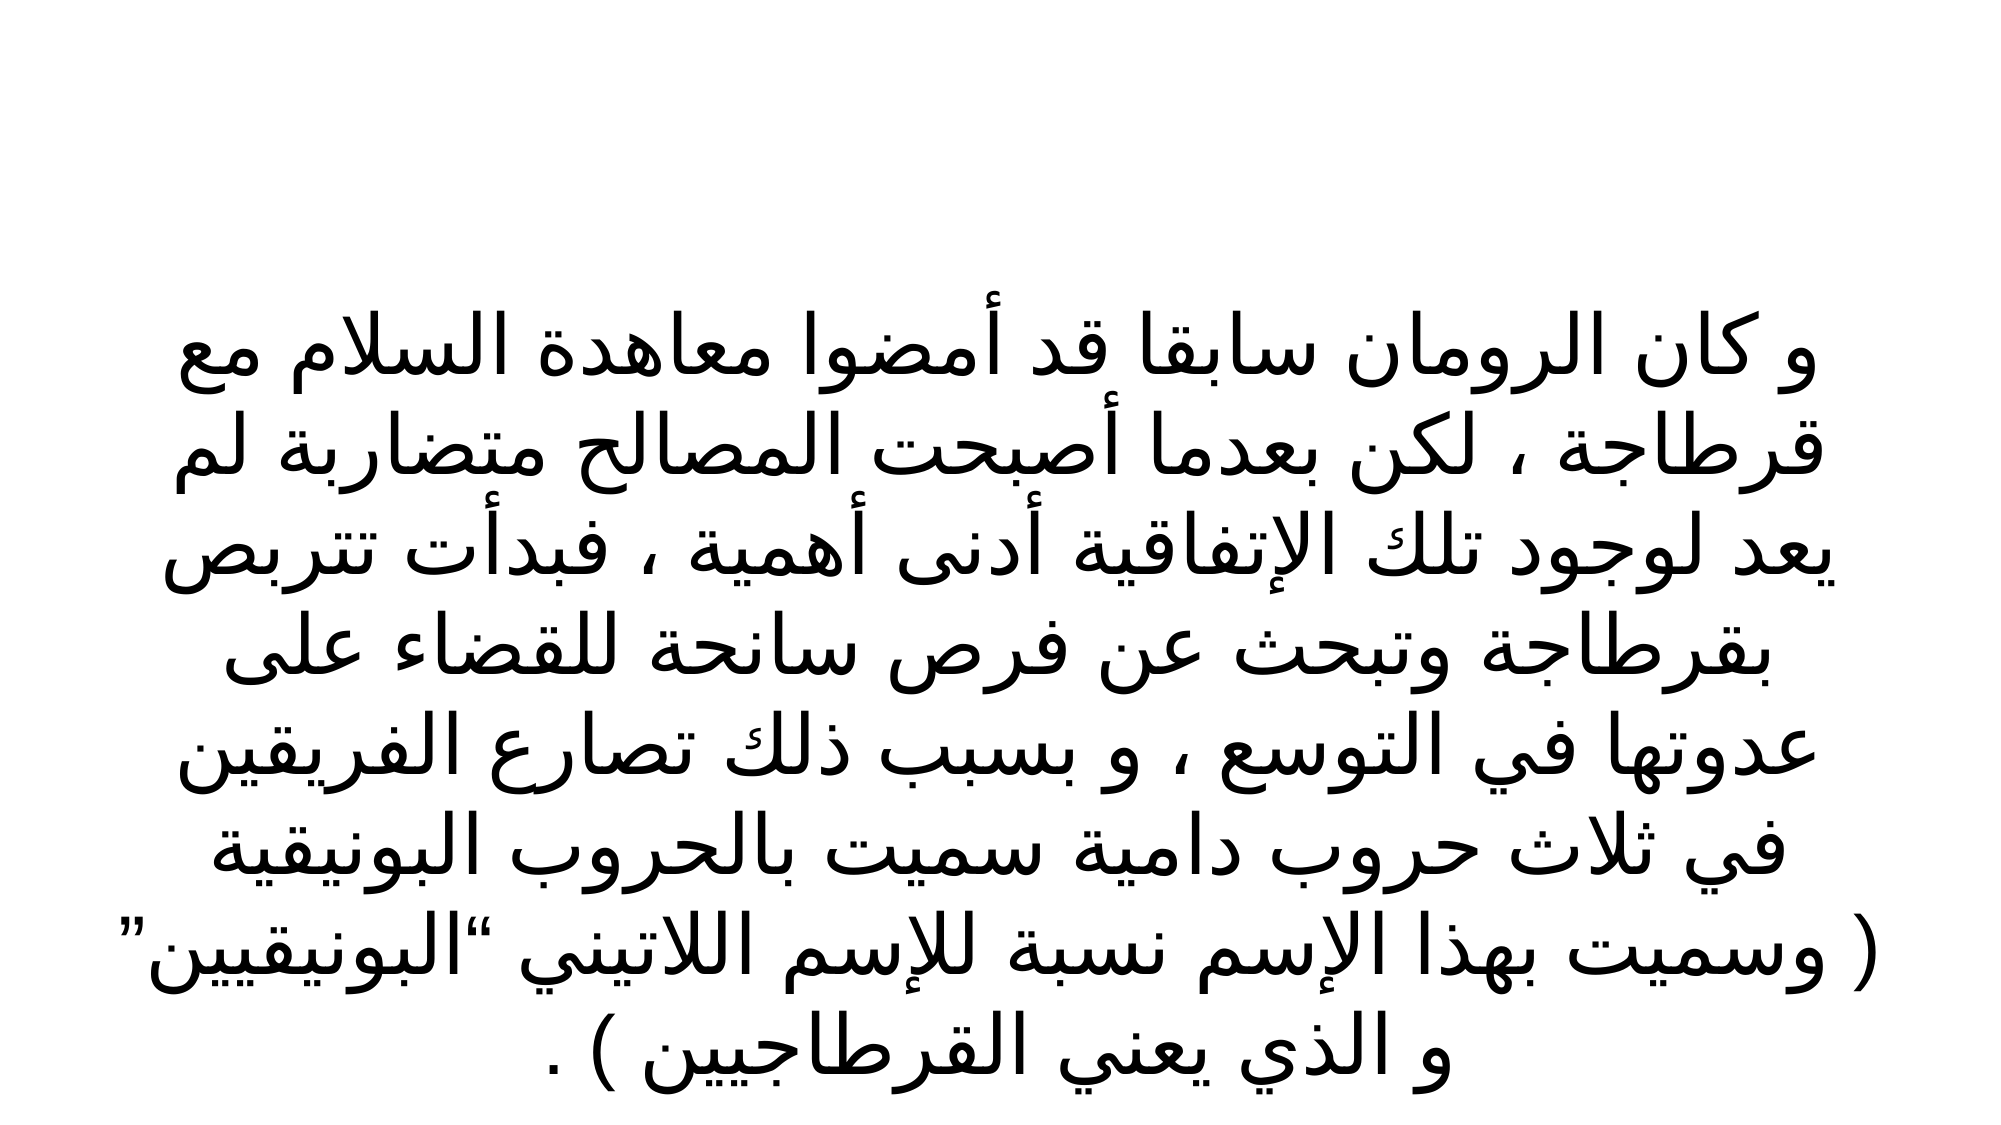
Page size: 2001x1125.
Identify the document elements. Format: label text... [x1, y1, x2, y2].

text_box و كان الرومان سابقا قد أمضوا معاهدة السلام مع قرطاجة ، لكن بعدما أصبحت المصالح متضاربة لم يعد لوجود تلك الإتفاقية أدنى أهمية ، فبدأت تتربص بقرطاجة وتبحث عن فرص سانحة للقضاء على عدوتها في التوسع ، و بسبب ذلك تصارع الفريقين في ثلاث حروب دامية سميت بالحروب البونيقية ( وسميت بهذا الإسم نسبة للإسم اللاتيني “البونيقيين” و الذي يعني القرطاجيين ) . [101, 283, 1899, 905]
